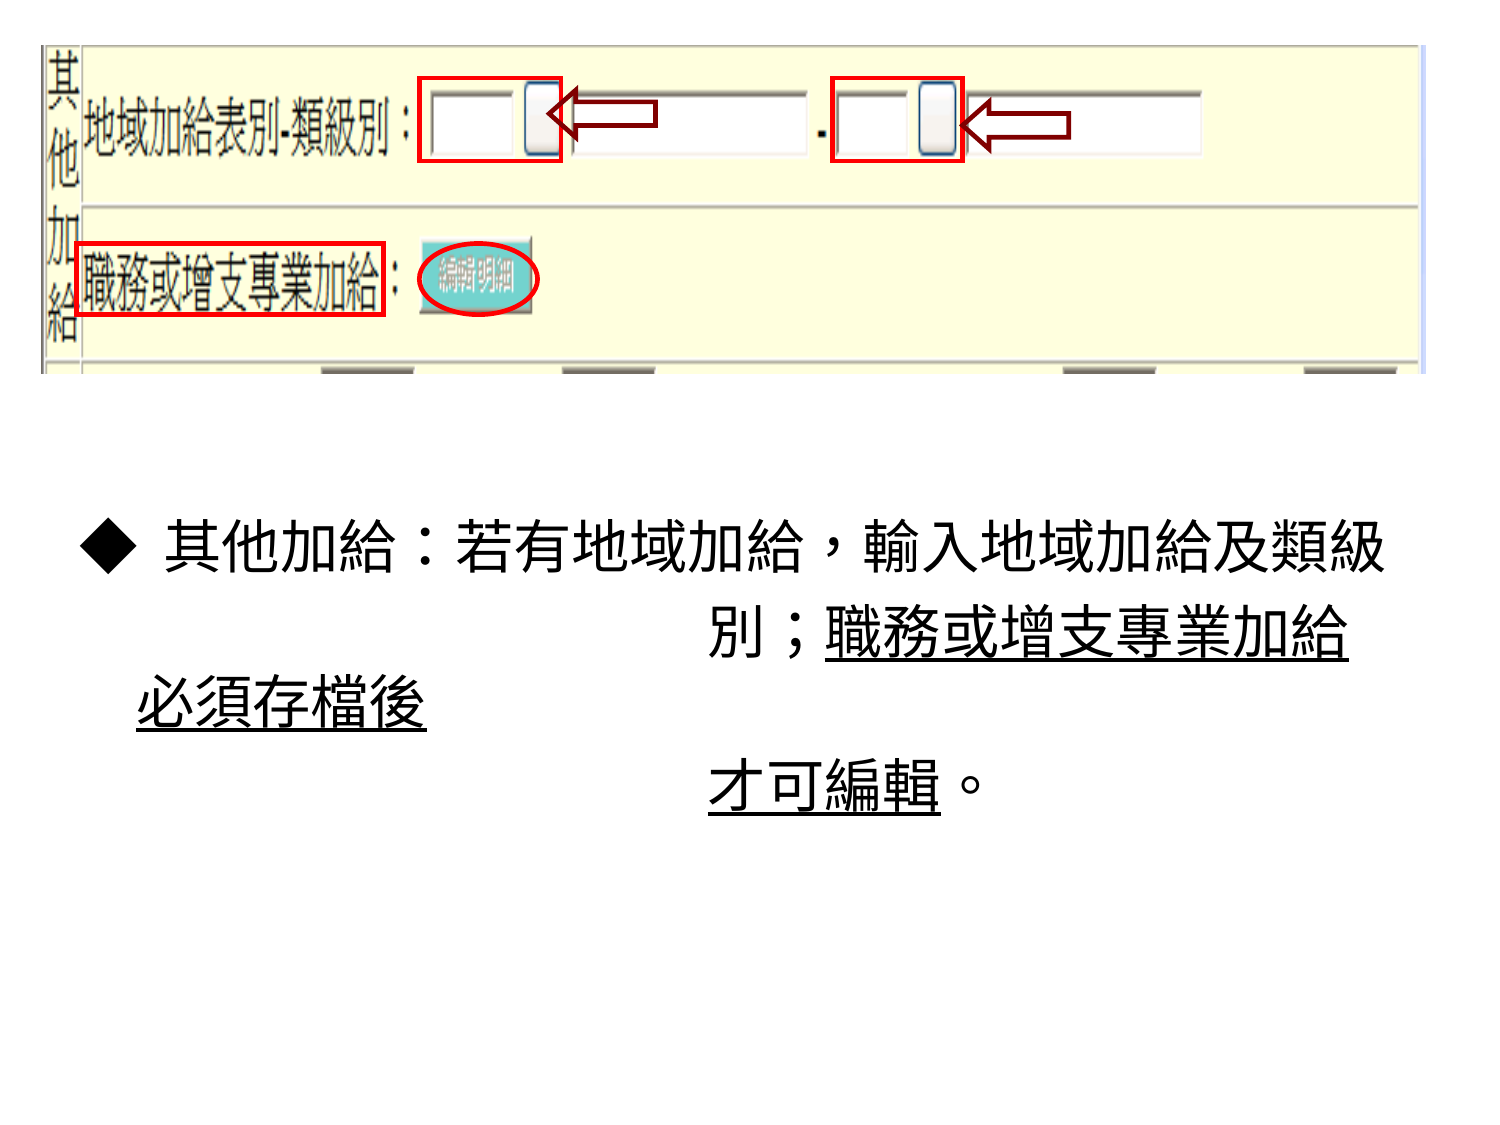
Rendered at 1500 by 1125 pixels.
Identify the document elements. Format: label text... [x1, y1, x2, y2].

text_box [832, 78, 1069, 161]
text_box [419, 78, 656, 161]
text_box [76, 243, 384, 315]
text_box [419, 243, 538, 315]
picture [41, 45, 1426, 374]
list ◆其他加給：若有地域加給，輸入地域加給及類級 別；職務或增支專業加給必須存檔後 才可編輯。 [64, 503, 1415, 894]
